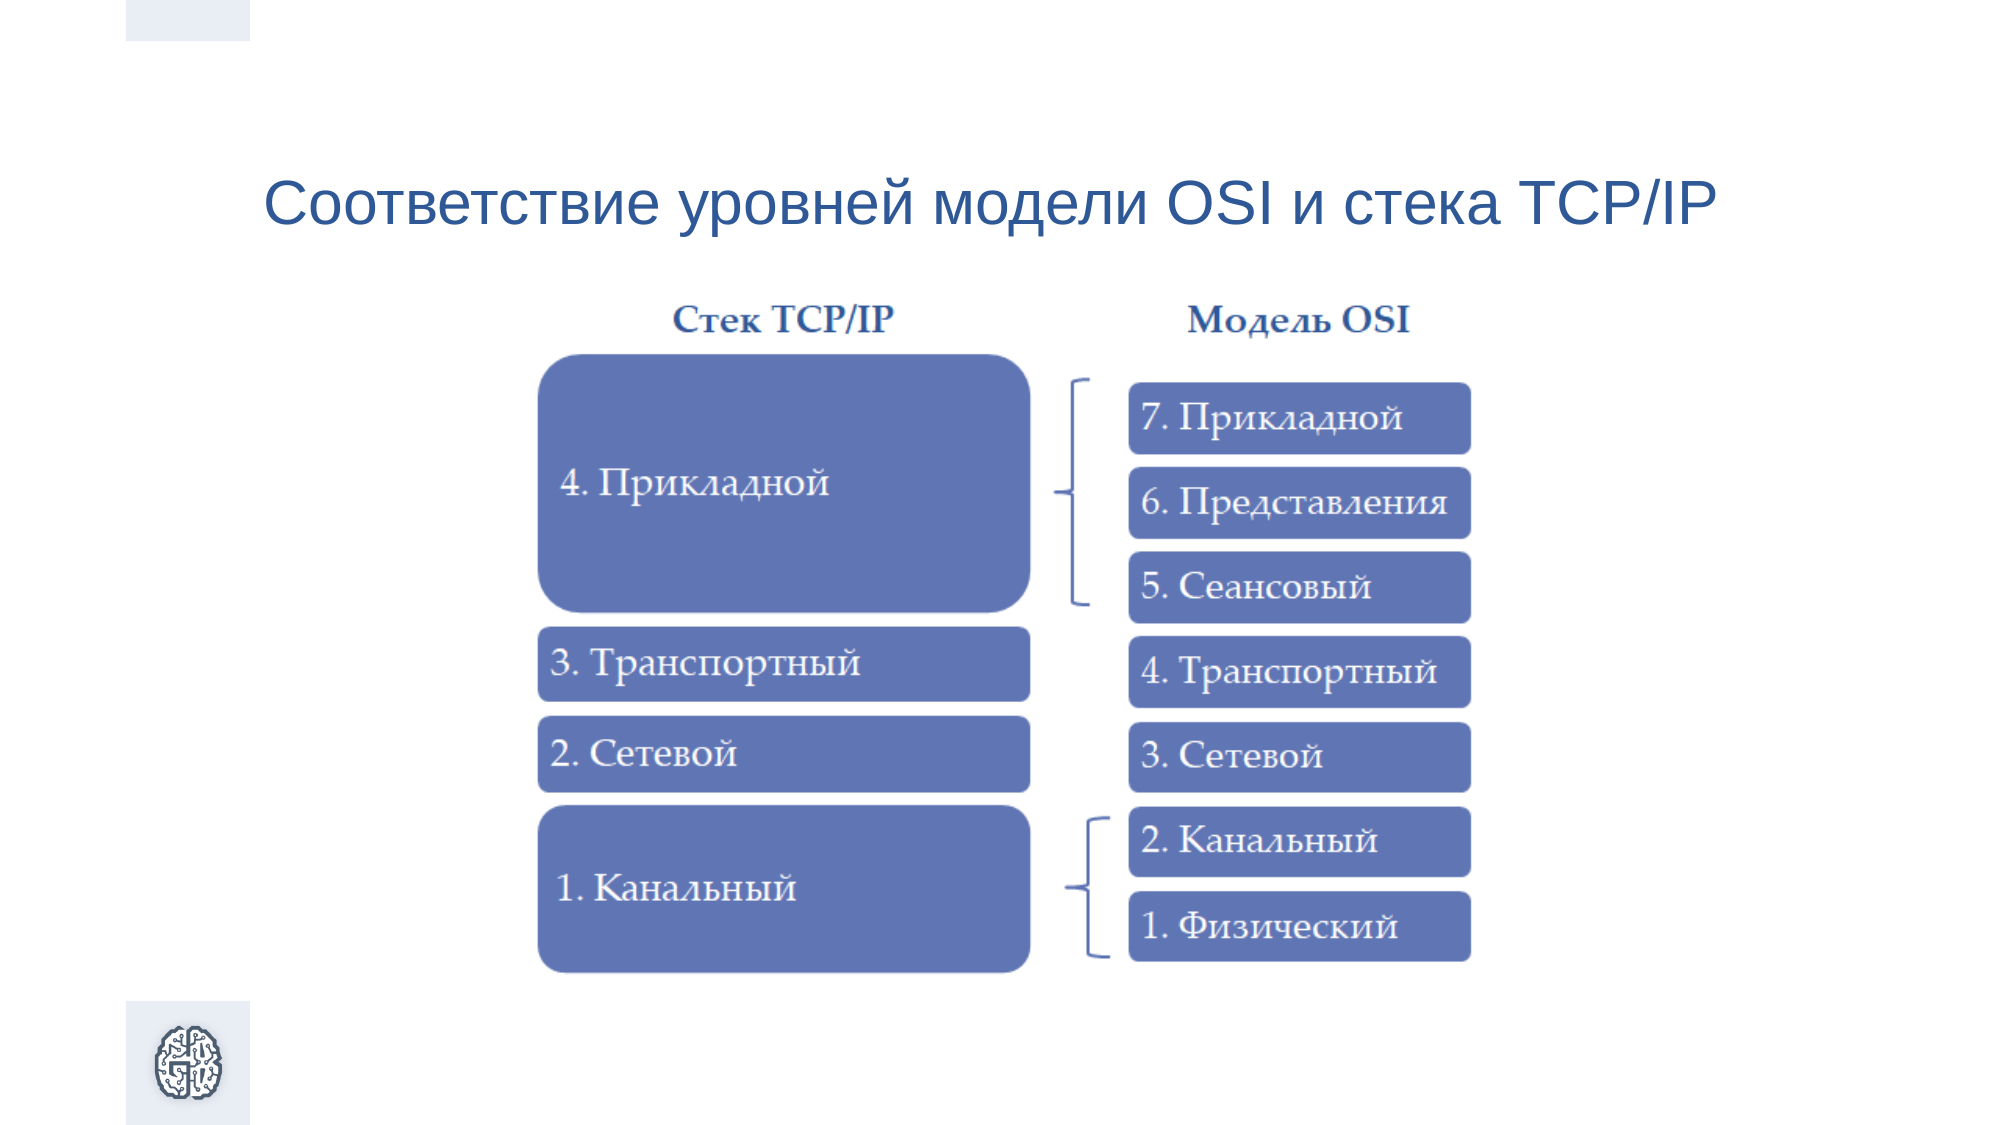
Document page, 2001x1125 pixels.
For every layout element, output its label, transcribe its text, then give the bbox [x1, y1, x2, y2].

picture [144, 1016, 232, 1110]
picture [524, 284, 1476, 1048]
title Соответствие уровней модели OSI и стека TCP/IP [248, 124, 1752, 285]
